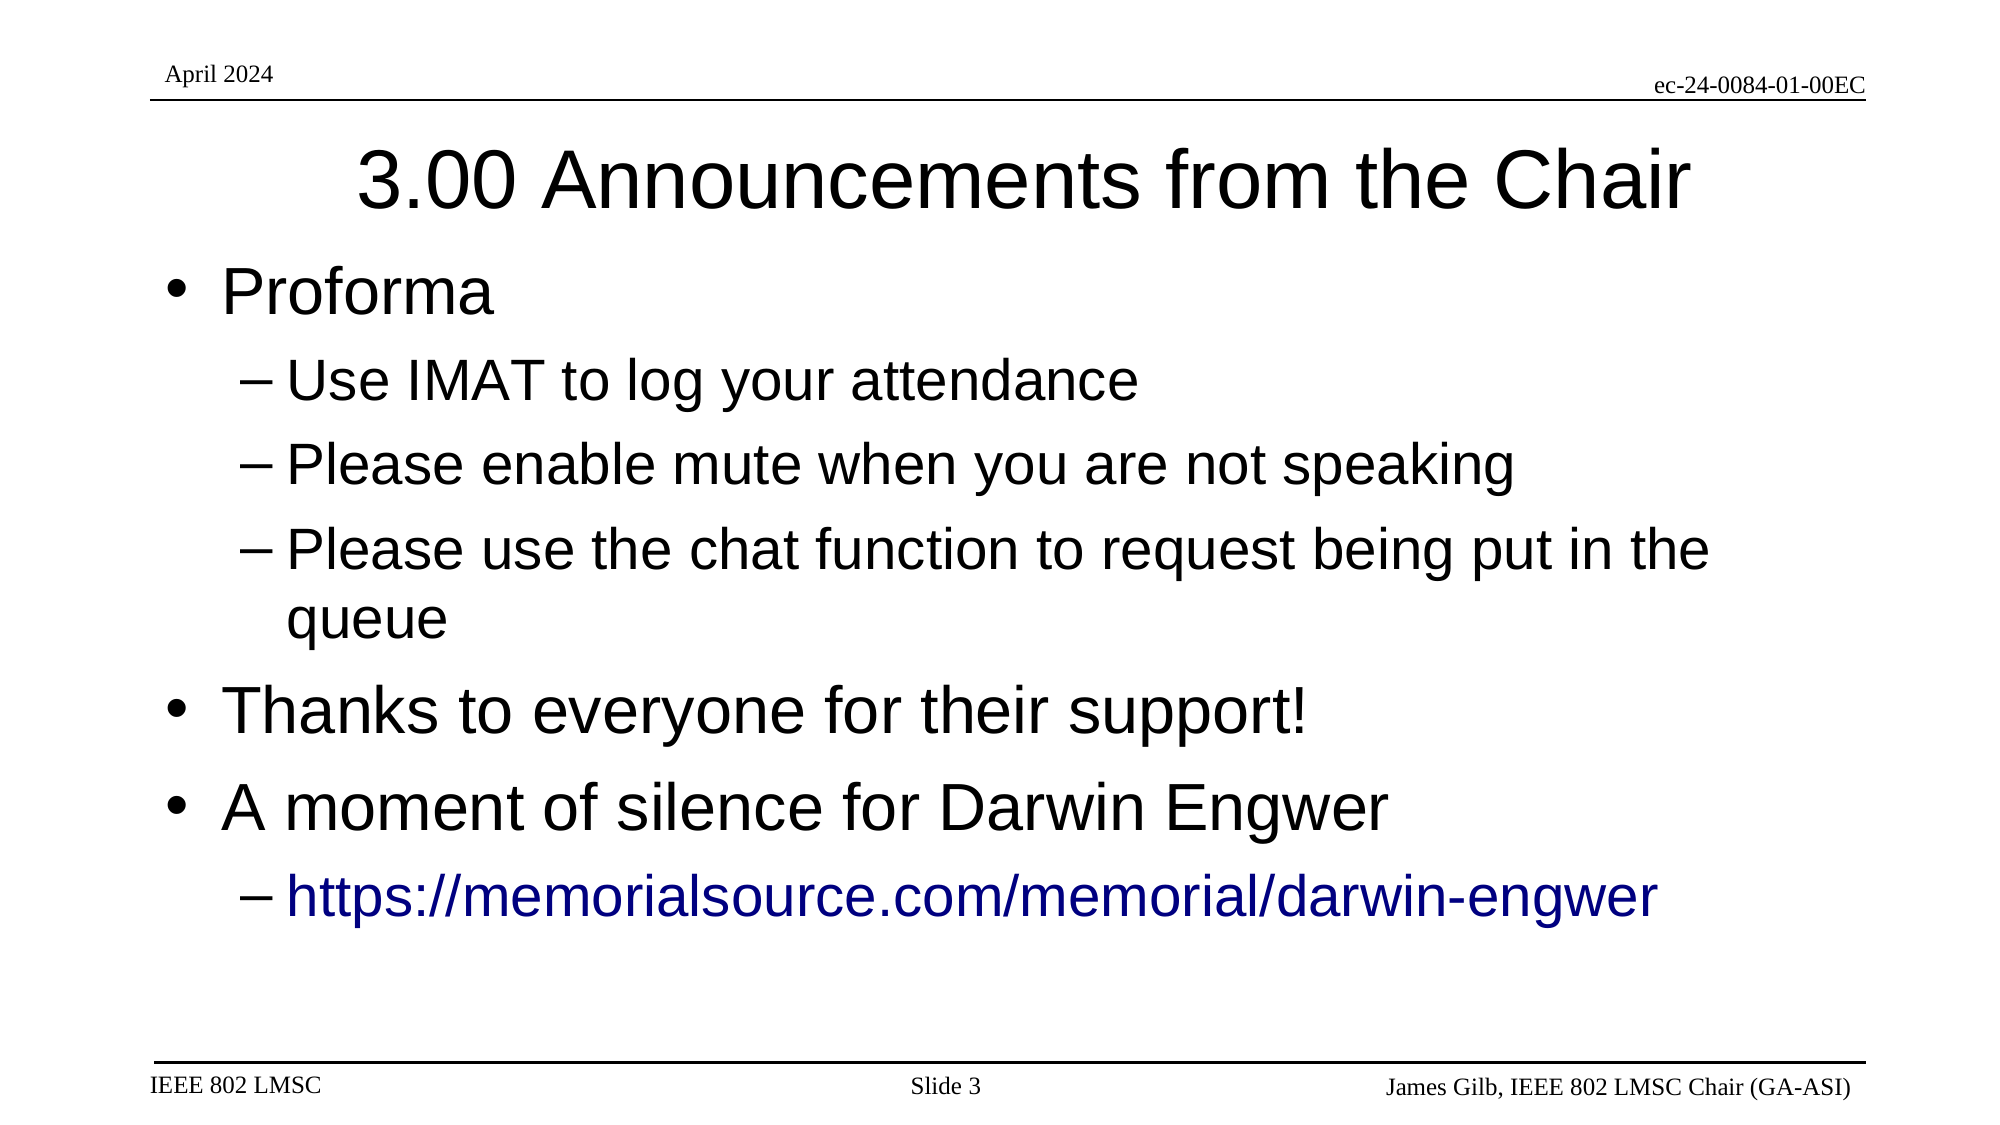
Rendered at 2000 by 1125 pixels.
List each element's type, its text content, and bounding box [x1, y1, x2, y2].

title 3.00 Announcements from the Chair [149, 112, 1900, 238]
list Proforma Use IMAT to log your attendance Please enable mute when you are not speaking Please use the chat function to request being put in the queue Thanks to everyone for their support! A moment of silence for Darwin Engwer https://memorialsource.com/memorial/darwin-engwer [149, 239, 1900, 1051]
